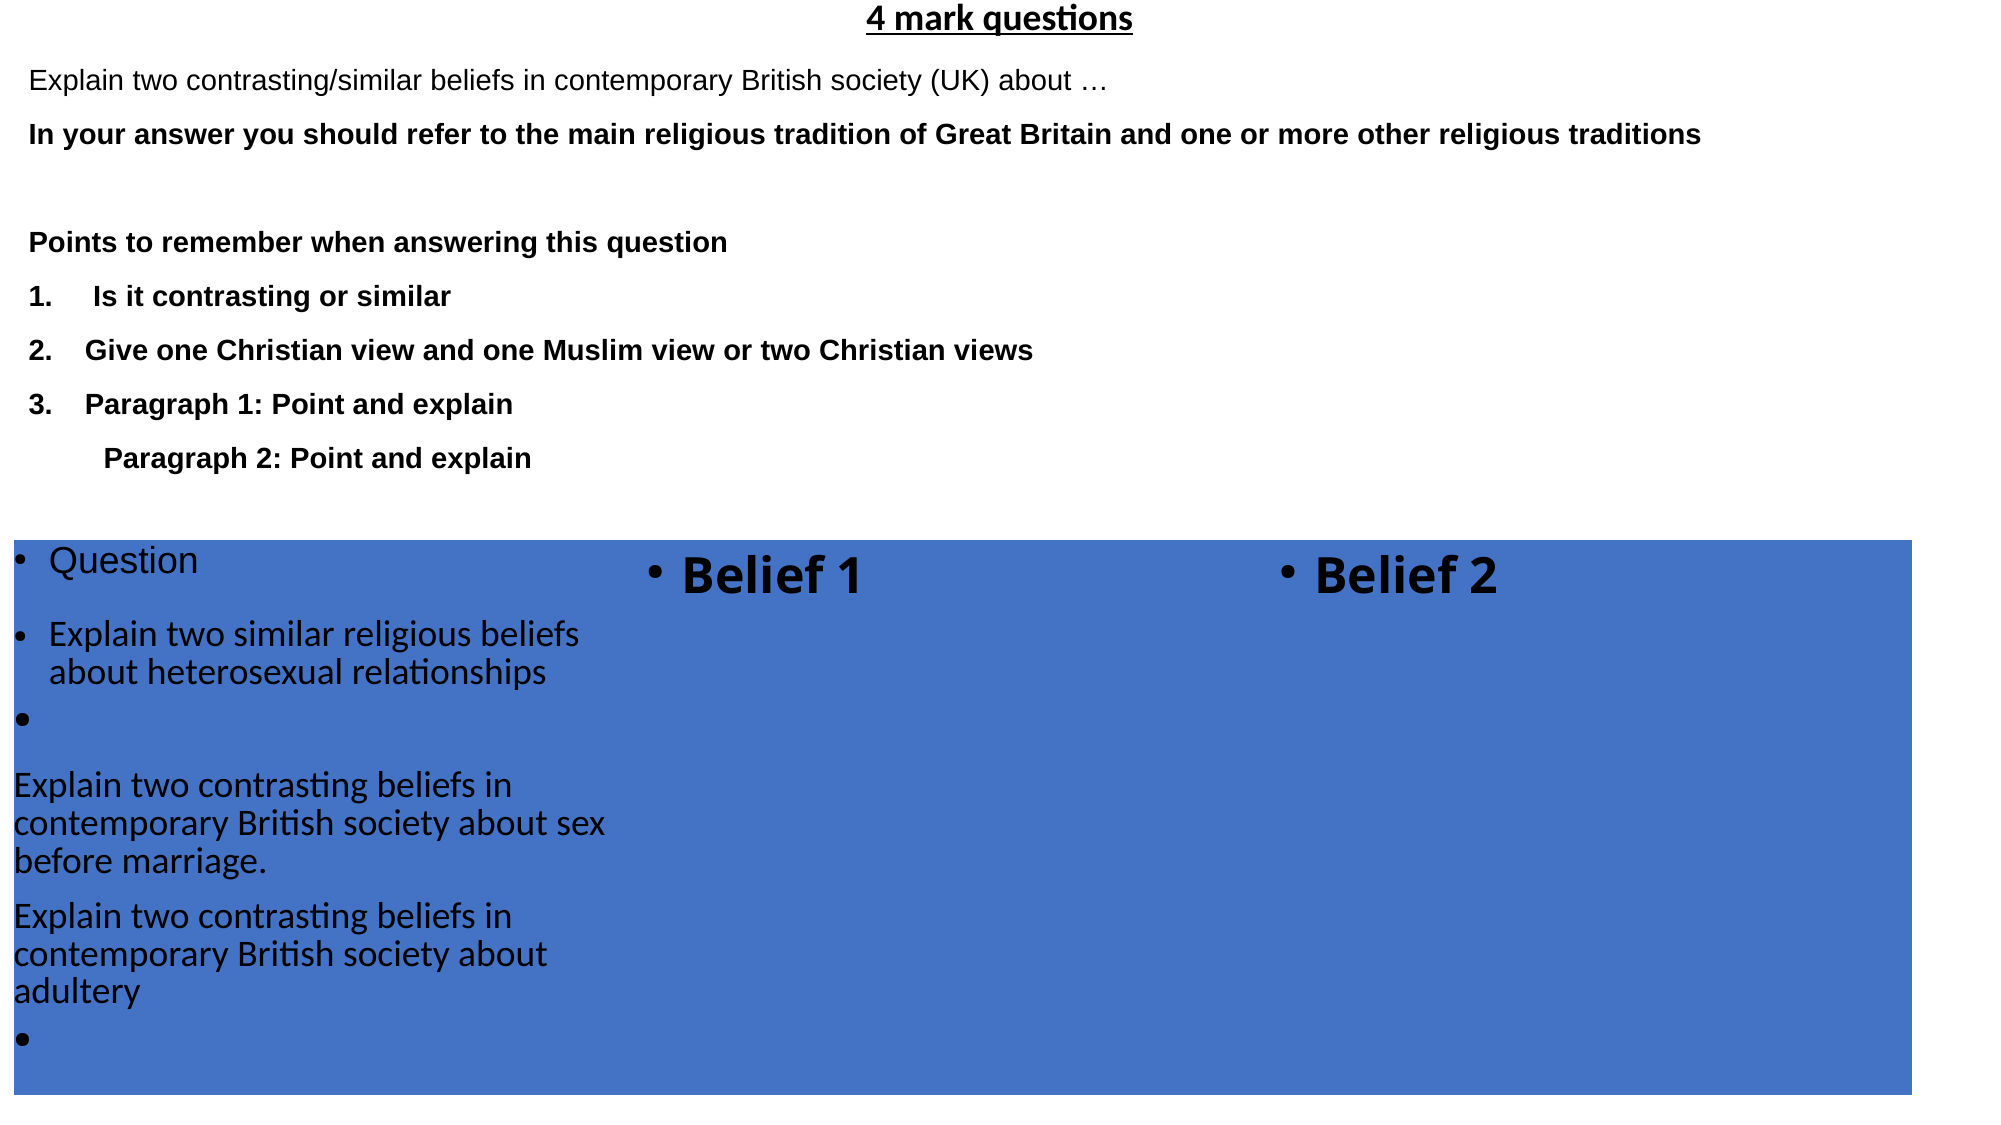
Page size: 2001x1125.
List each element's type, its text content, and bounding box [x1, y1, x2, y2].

table_cell [646, 769, 1279, 900]
table_cell [646, 618, 1279, 769]
table_cell Explain two similar religious beliefs about heterosexual relationships [14, 618, 646, 769]
table_header Belief 2 [1279, 540, 1912, 618]
table_cell [1279, 900, 1912, 1095]
table_cell Explain two contrasting beliefs in contemporary British society about adultery [14, 900, 646, 1095]
table_cell [646, 900, 1279, 1095]
table_header Belief 1 [646, 540, 1279, 618]
table_cell Explain two contrasting beliefs in contemporary British society about sex before marriage. [14, 769, 646, 900]
table_header Question [14, 540, 646, 618]
table_cell [1279, 769, 1912, 900]
text_box 4 mark questions [493, 0, 1507, 51]
text_box Explain two contrasting/similar beliefs in contemporary British society (UK) about … In your answer you should refer to the main religious tradition of Great Britain and one or more other religious traditions Points to remember when answering this question Is it contrasting or similar Give one Christian view and one Muslim view or two Christian views Paragraph 1: Point and explain Paragraph 2: Point and explain [14, 51, 1982, 536]
table_cell [1279, 618, 1912, 769]
